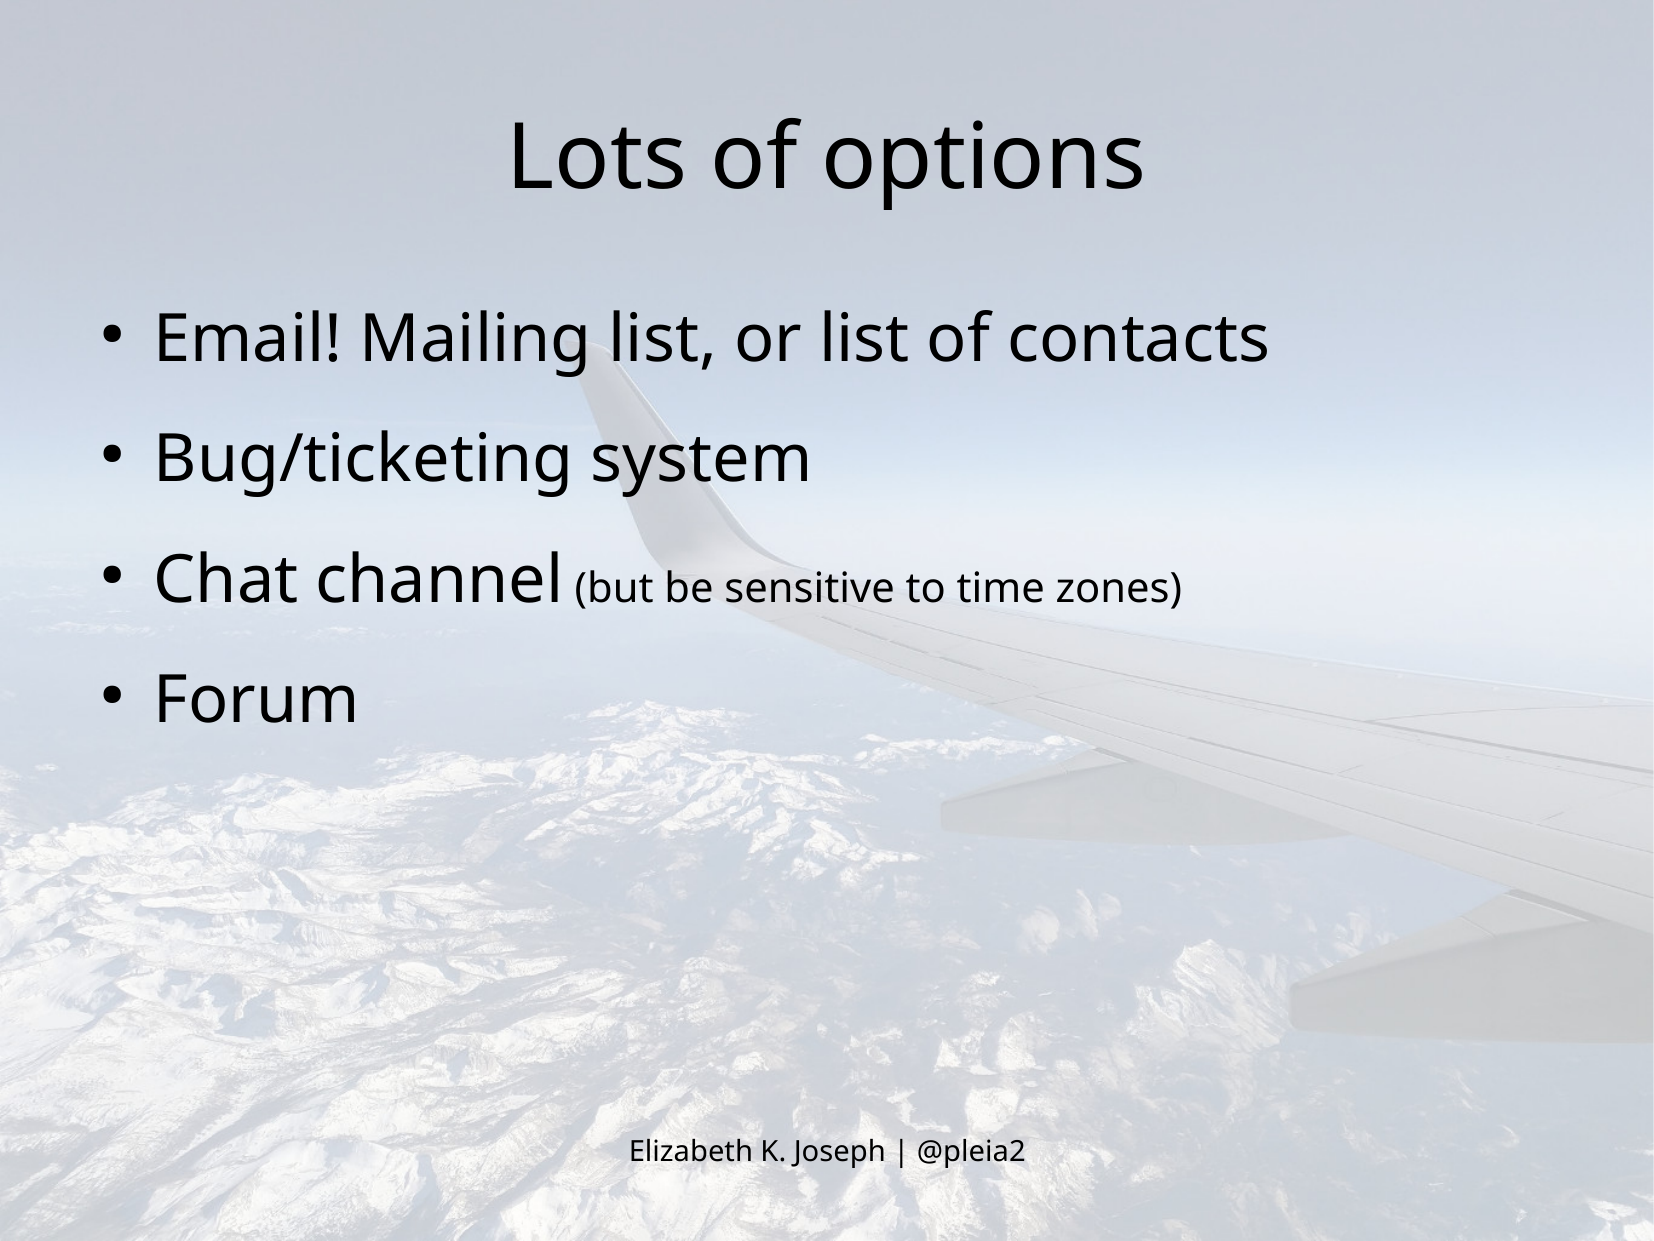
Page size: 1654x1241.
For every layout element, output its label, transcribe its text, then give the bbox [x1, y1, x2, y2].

picture [0, 0, 1654, 1241]
list Email! Mailing list, or list of contacts Bug/ticketing system Chat channel (but be sensitive to time zones) Forum [82, 290, 1571, 1010]
title Lots of options [82, 49, 1571, 257]
